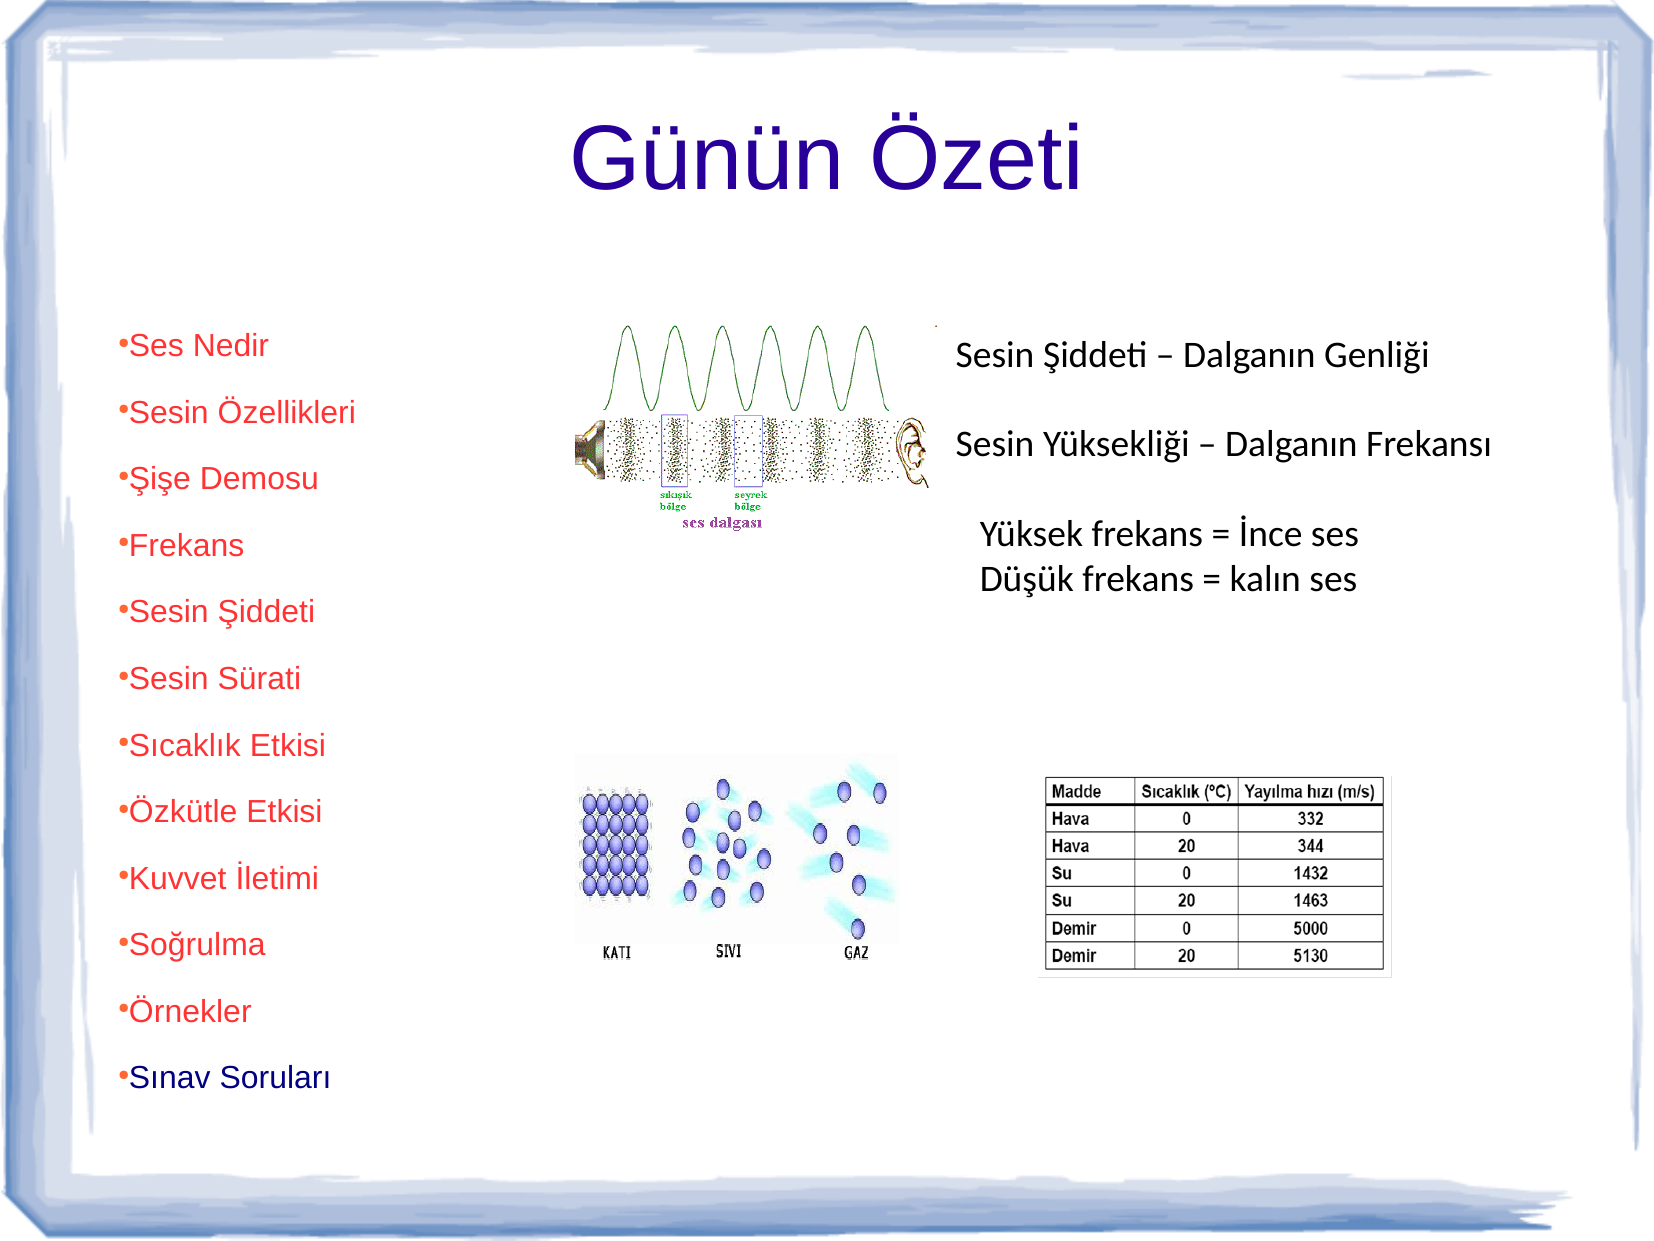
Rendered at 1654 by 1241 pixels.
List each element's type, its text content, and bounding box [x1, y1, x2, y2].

picture [575, 324, 940, 533]
text_box Sesin Yüksekliği – Dalganın Frekansı [941, 412, 1522, 472]
picture [1037, 775, 1392, 978]
text_box Yüksek frekans = İnce ses Düşük frekans = kalın ses [965, 501, 1430, 606]
picture [575, 753, 899, 960]
title Günün Özeti [82, 49, 1571, 257]
text_box Sesin Şiddeti – Dalganın Genliği [941, 322, 1455, 383]
list Ses Nedir Sesin Özellikleri Şişe Demosu Frekans Sesin Şiddeti Sesin Sürati Sıcaklık Etkisi Özkütle Etkisi Kuvvet İletimi Soğrulma Örnekler Sınav Soruları [118, 324, 438, 1097]
